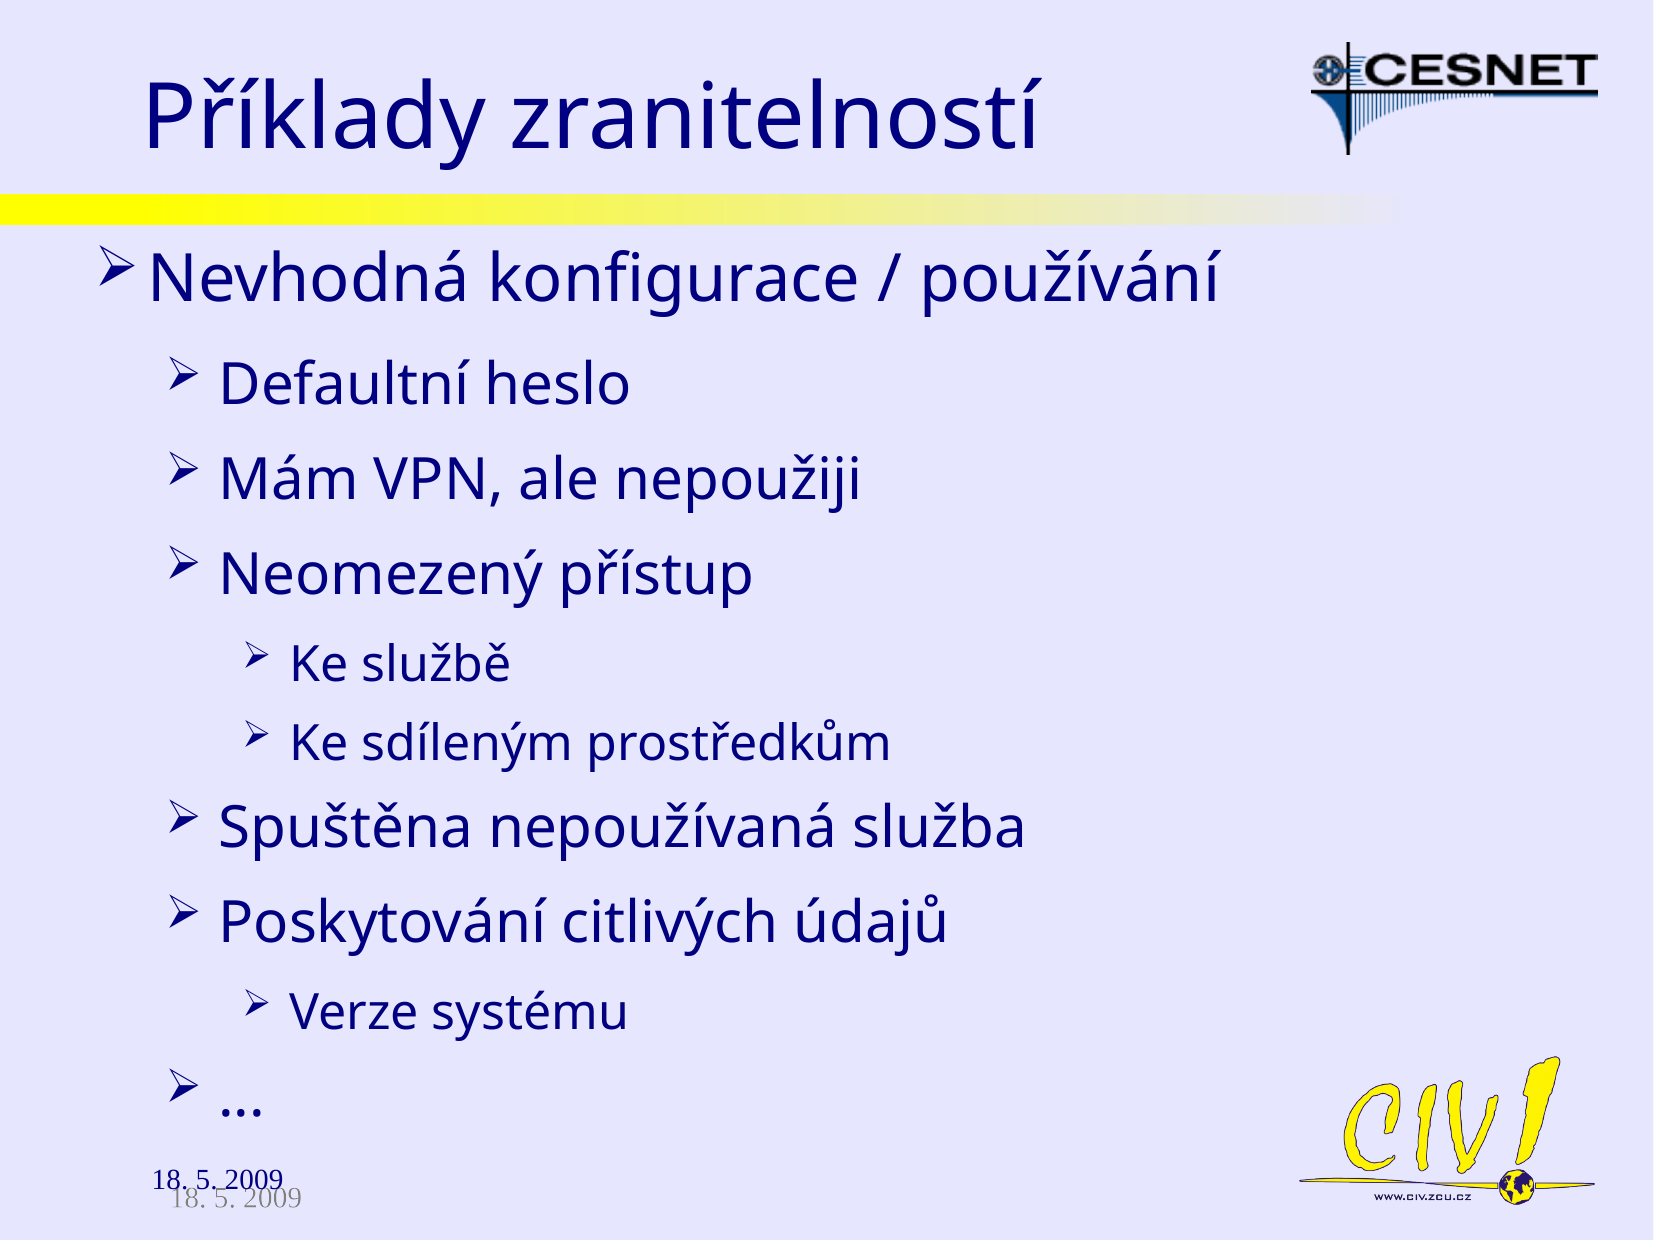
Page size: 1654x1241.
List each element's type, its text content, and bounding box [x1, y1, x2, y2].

title Příklady zranitelností [82, 49, 1571, 178]
picture [1311, 42, 1598, 155]
picture [1299, 1056, 1595, 1205]
list Nevhodná konfigurace / používání Defaultní heslo Mám VPN, ale nepoužiji Neomezený přístup Ke službě Ke sdíleným prostředkům Spuštěna nepoužívaná služba Poskytování citlivých údajů Verze systému ... [76, 236, 1565, 1129]
